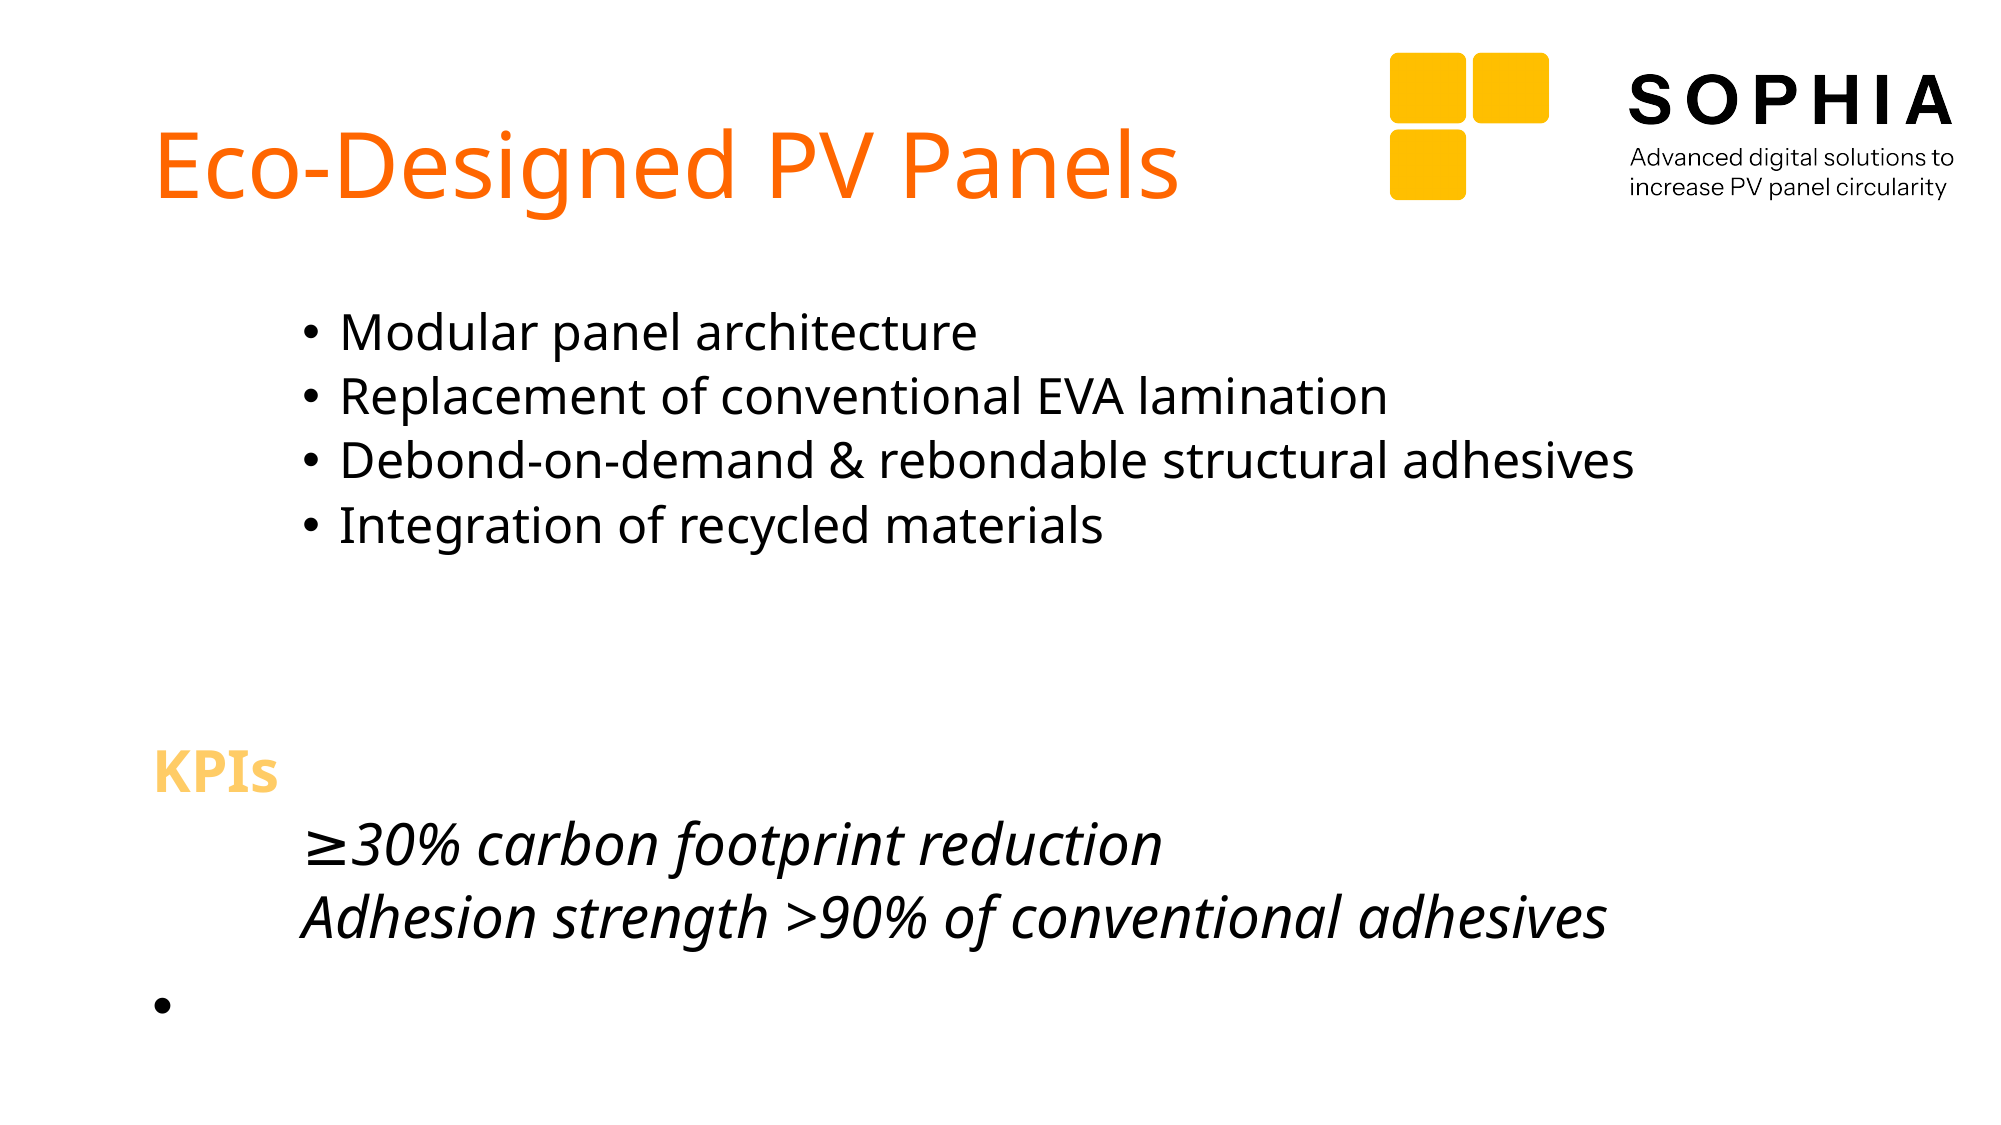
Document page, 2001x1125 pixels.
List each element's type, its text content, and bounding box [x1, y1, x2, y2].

picture [1339, 0, 2000, 260]
title Eco-Designed PV Panels [137, 59, 1863, 278]
list Modular panel architecture Replacement of conventional EVA lamination Debond-on-demand & rebondable structural adhesives Integration of recycled materials KPIs ≥30% carbon footprint reduction Adhesion strength >90% of conventional adhesives [137, 299, 1863, 1014]
